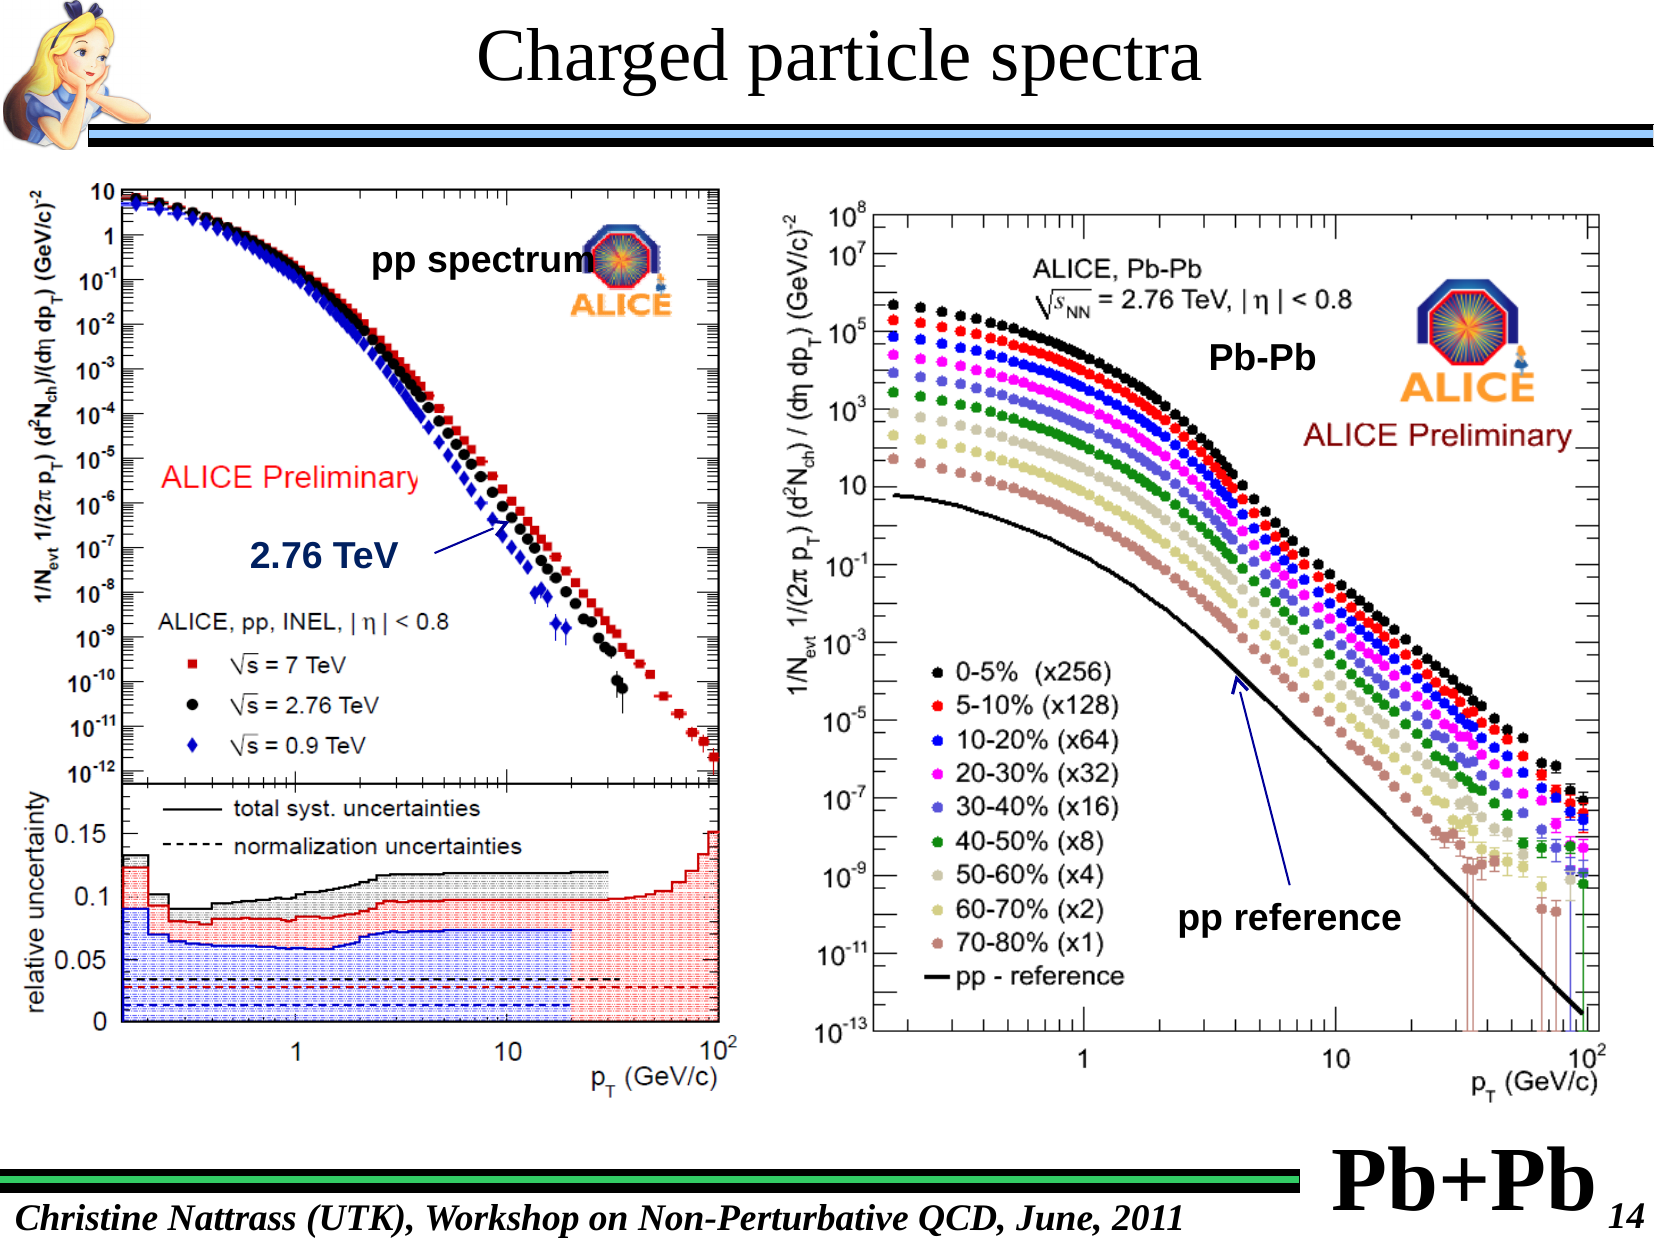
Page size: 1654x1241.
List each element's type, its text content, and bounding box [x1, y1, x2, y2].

title Charged particle spectra [168, 8, 1513, 116]
text_box pp spectrum [345, 232, 632, 289]
text_box pp reference [1162, 885, 1417, 946]
picture [21, 183, 738, 1101]
picture [767, 192, 1620, 1126]
text_box 2.76 TeV [235, 523, 435, 583]
picture [3, 0, 151, 150]
text_box Pb+Pb [1312, 1121, 1613, 1238]
text_box Pb-Pb [1182, 325, 1359, 386]
